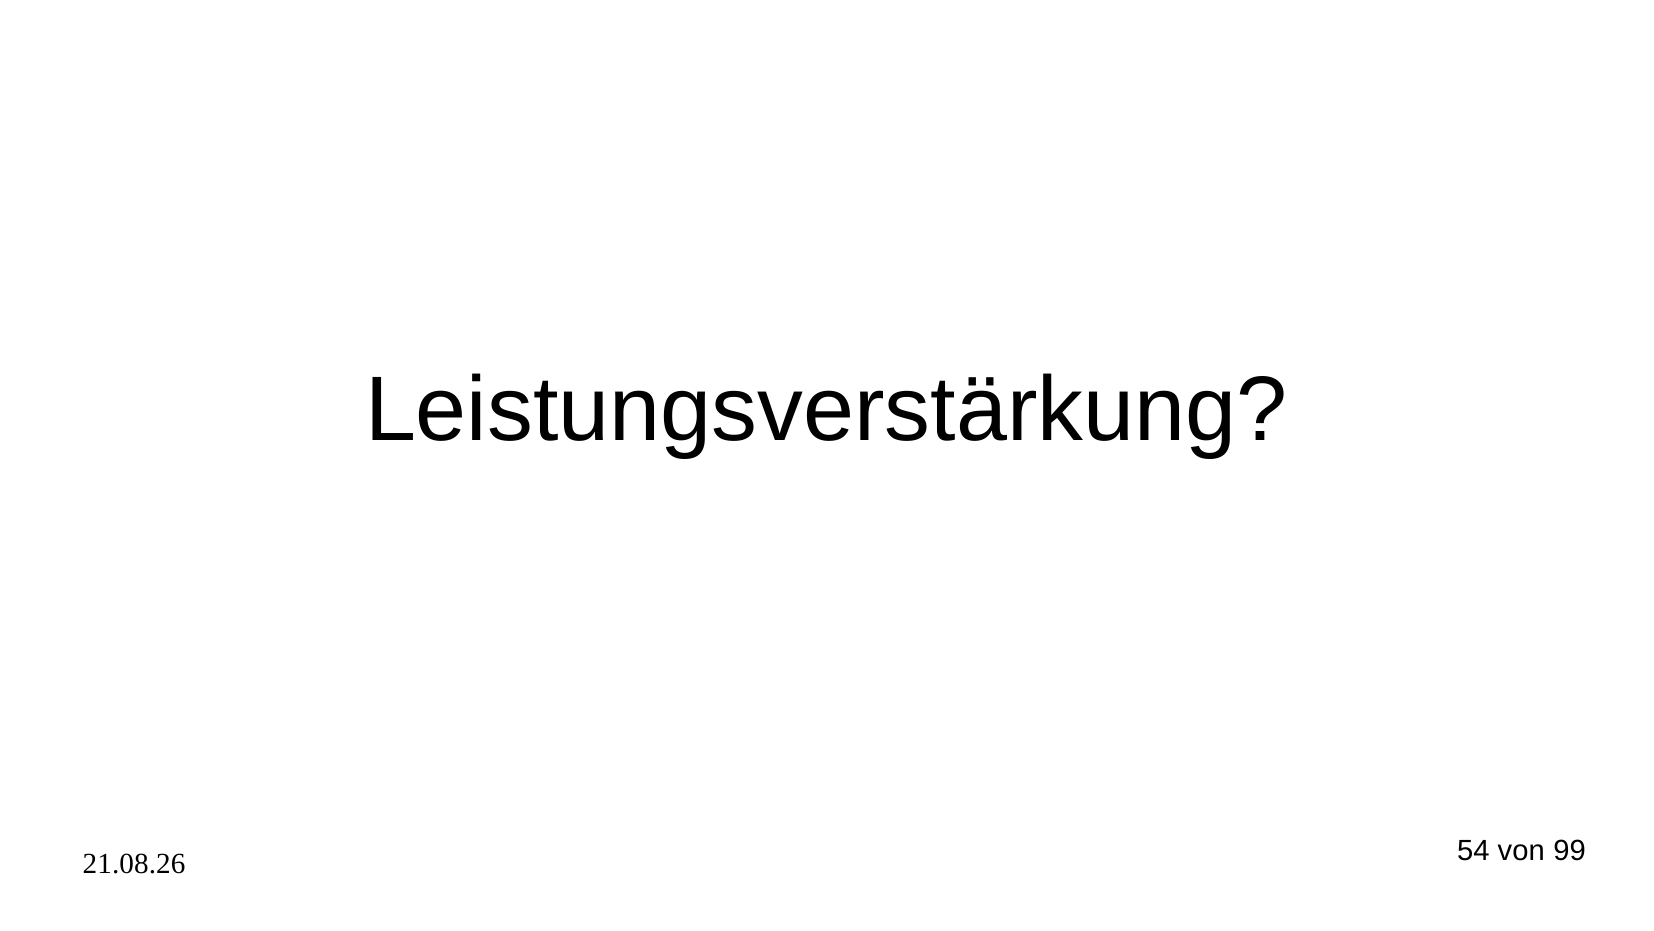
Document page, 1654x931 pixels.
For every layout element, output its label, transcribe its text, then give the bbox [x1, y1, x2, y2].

title Leistungsverstärkung? [82, 330, 1571, 486]
